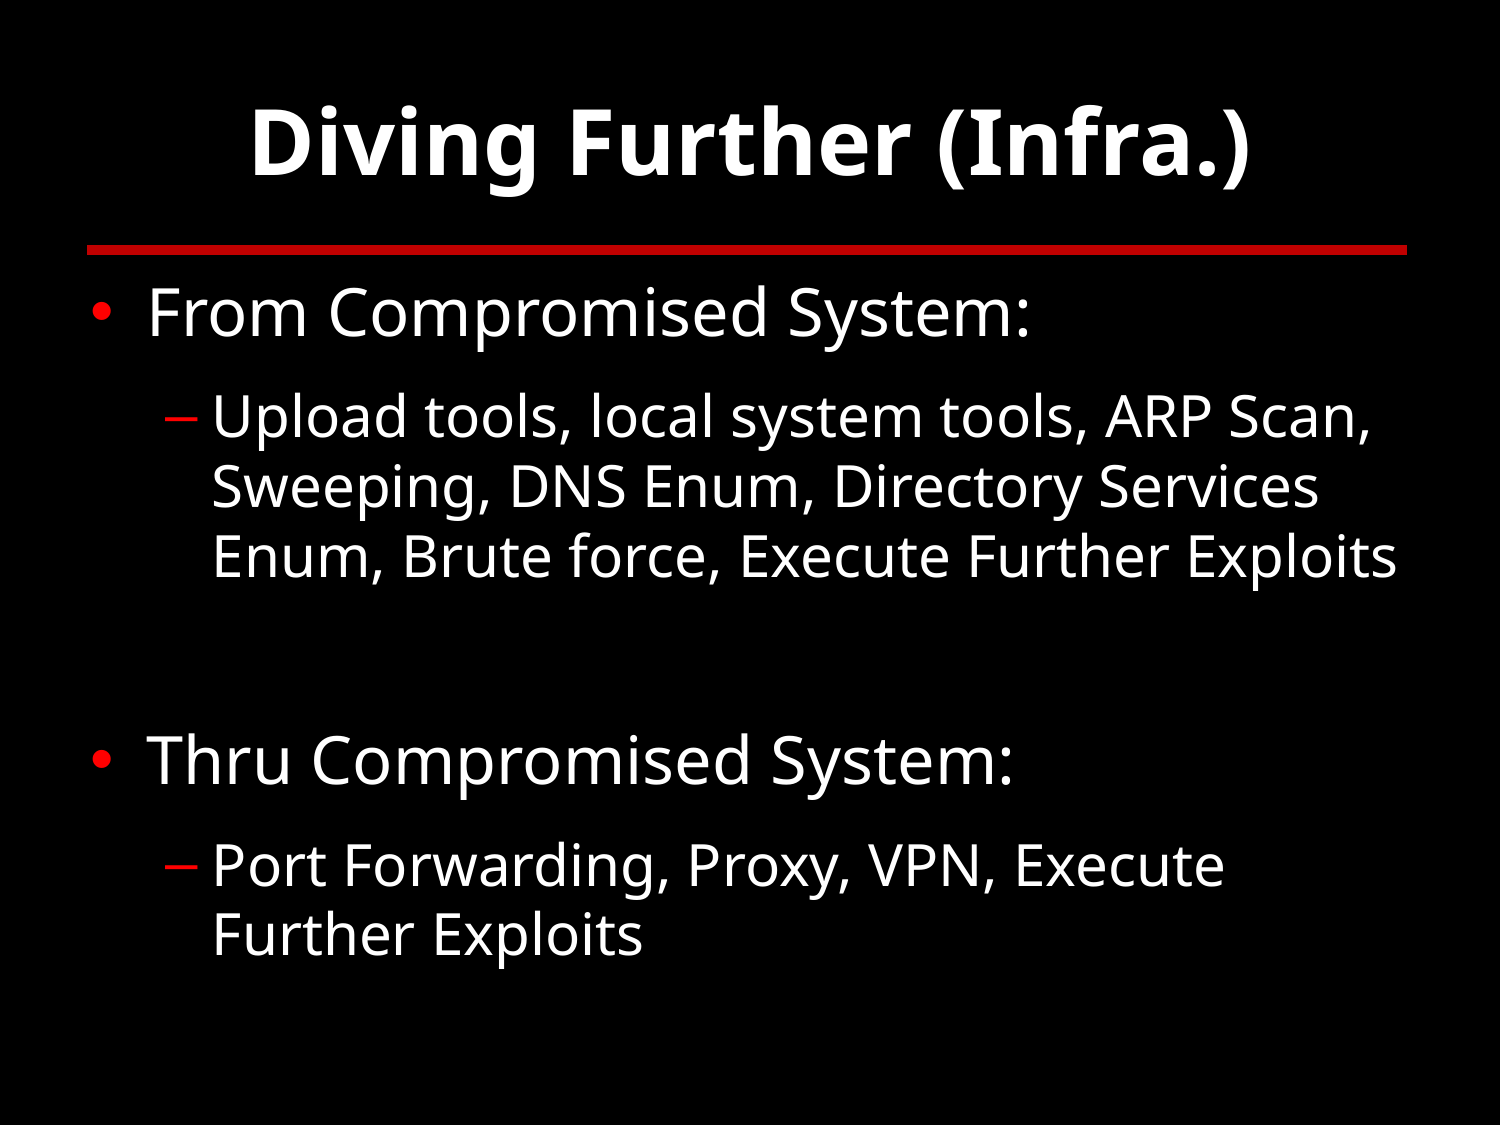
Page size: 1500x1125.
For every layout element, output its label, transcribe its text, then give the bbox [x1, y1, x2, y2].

list From Compromised System: Upload tools, local system tools, ARP Scan, Sweeping, DNS Enum, Directory Services Enum, Brute force, Execute Further Exploits Thru Compromised System: Port Forwarding, Proxy, VPN, Execute Further Exploits [75, 262, 1425, 1005]
title Diving Further (Infra.) [75, 45, 1425, 233]
